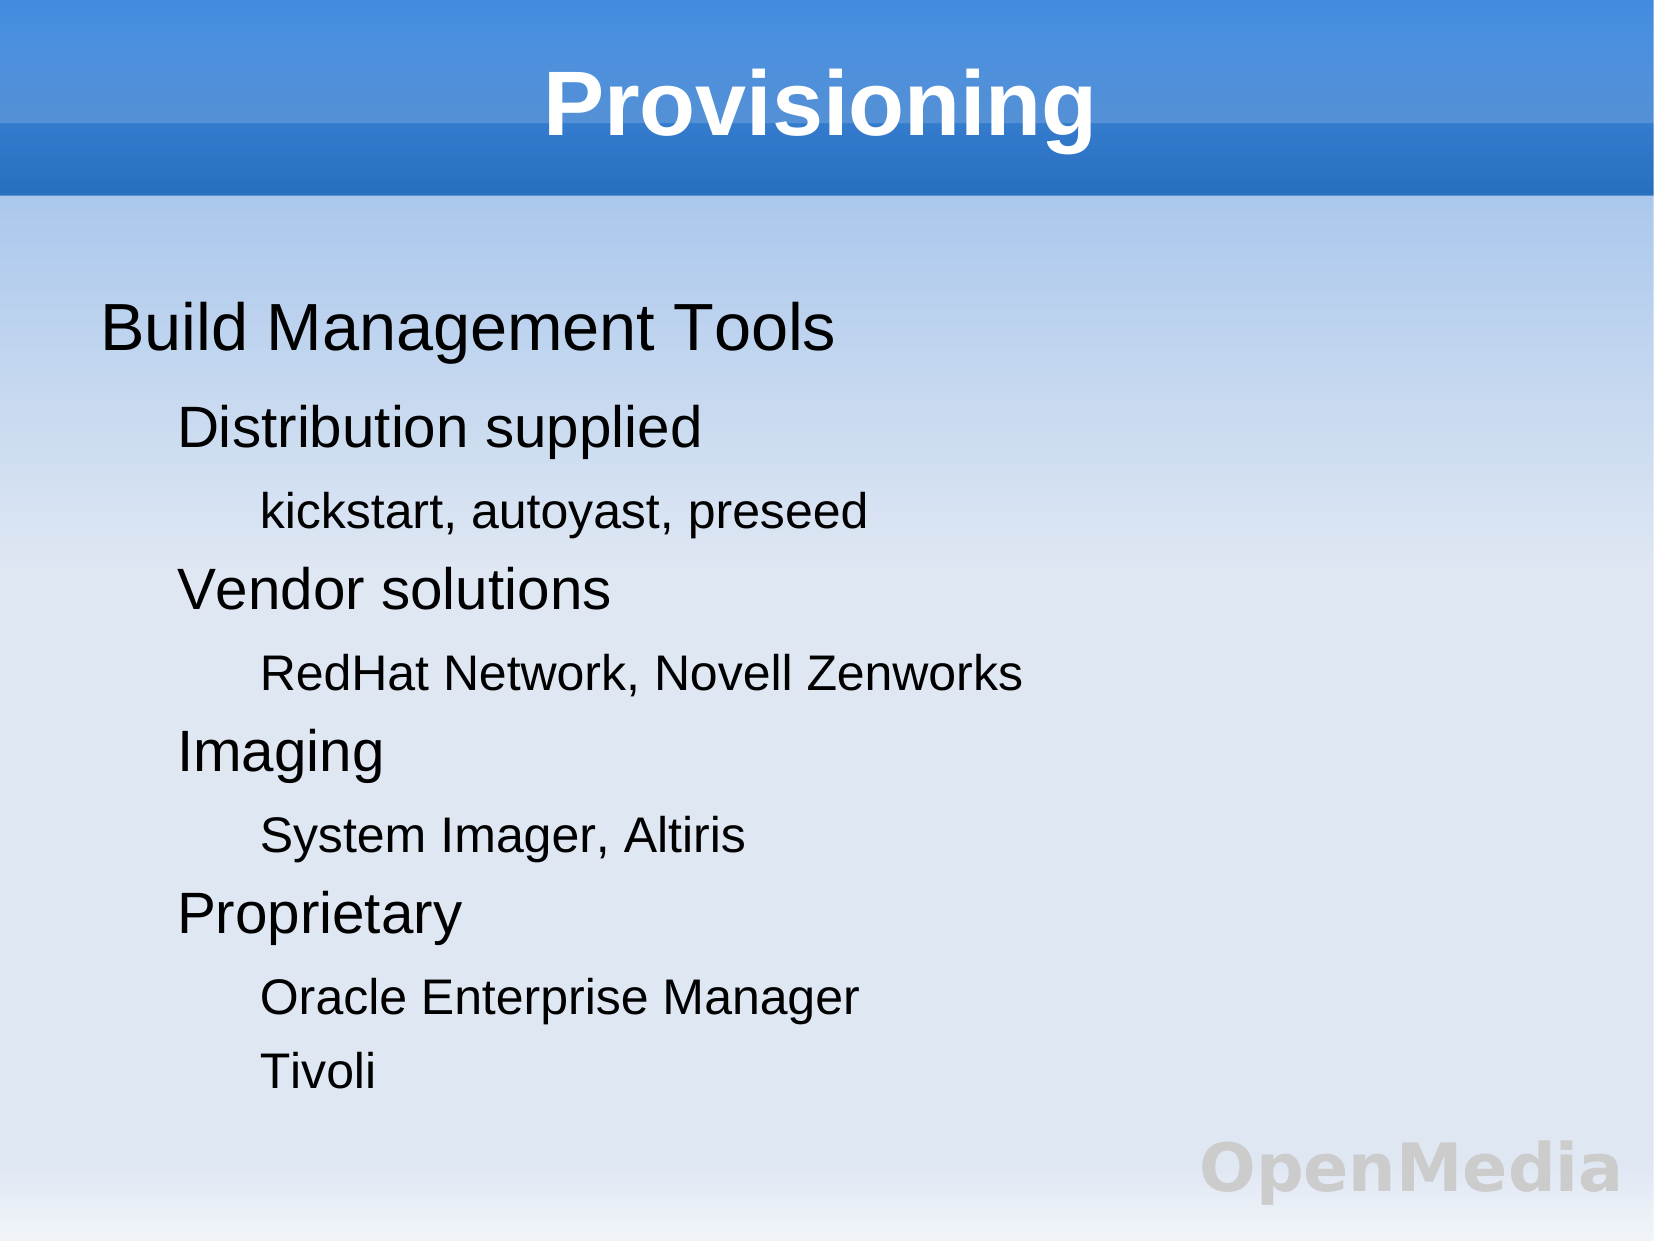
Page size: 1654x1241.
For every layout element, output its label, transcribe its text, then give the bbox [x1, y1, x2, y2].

list Build Management Tools Distribution supplied kickstart, autoyast, preseed Vendor solutions RedHat Network, Novell Zenworks Imaging System Imager, Altiris Proprietary Oracle Enterprise Manager Tivoli [82, 290, 1571, 1099]
picture [0, 0, 1654, 1241]
title Provisioning [76, 7, 1565, 200]
